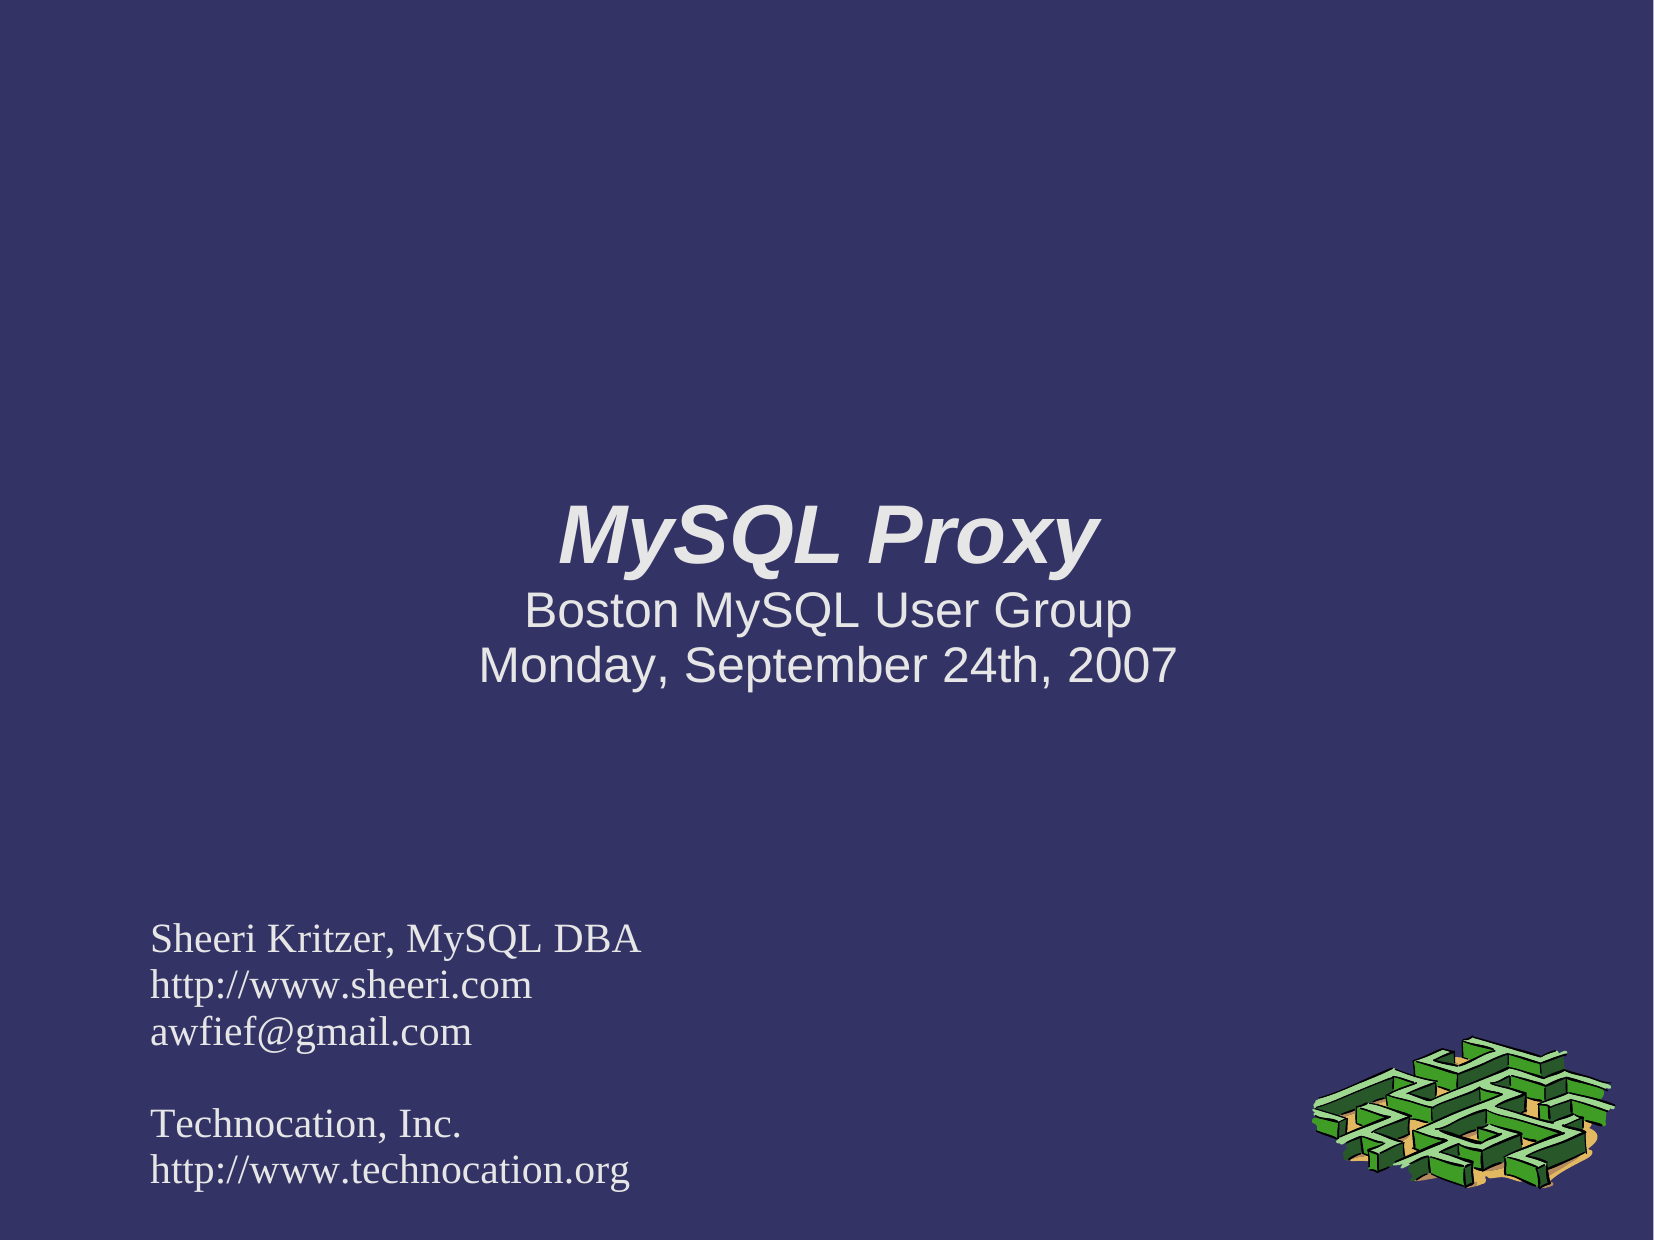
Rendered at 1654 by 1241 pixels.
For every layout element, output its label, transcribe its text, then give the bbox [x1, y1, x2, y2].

title MySQL Proxy Boston MySQL User Group Monday, September 24th, 2007 [3, 487, 1654, 695]
text_box Sheeri Kritzer, MySQL DBA http://www.sheeri.com awfief@gmail.com Technocation, Inc. http://www.technocation.org [150, 913, 976, 1196]
